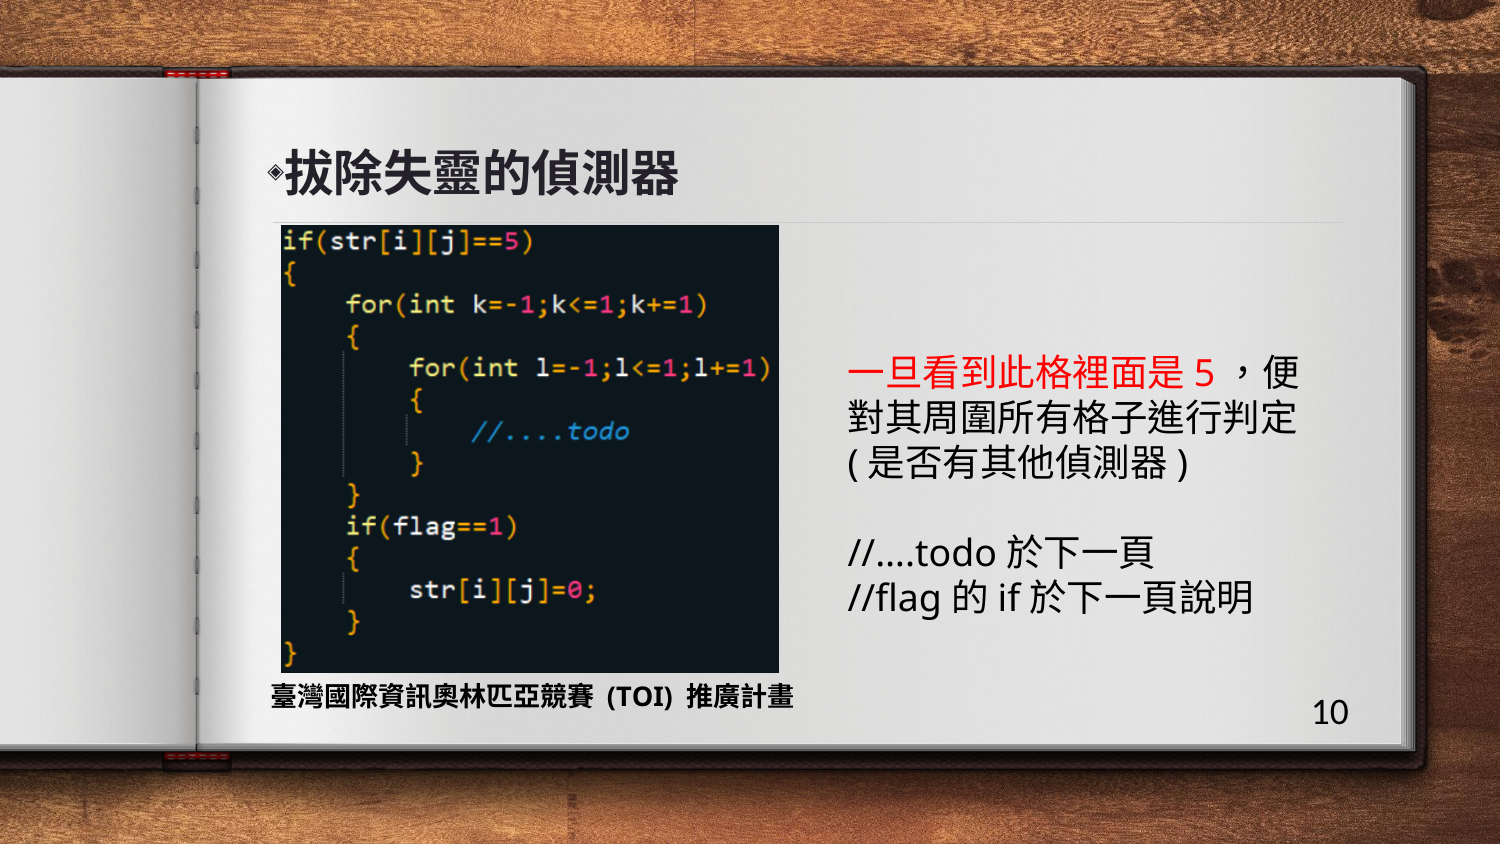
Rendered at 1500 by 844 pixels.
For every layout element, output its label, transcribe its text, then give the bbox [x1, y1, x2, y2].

picture [281, 225, 779, 673]
list 拔除失靈的偵測器 [252, 126, 1183, 216]
text_box [1295, 672, 1386, 737]
text_box 一旦看到此格裡面是5，便對其周圍所有格子進行判定 (是否有其他偵測器) //….todo於下一頁 //flag的if於下一頁說明 [832, 341, 1341, 630]
